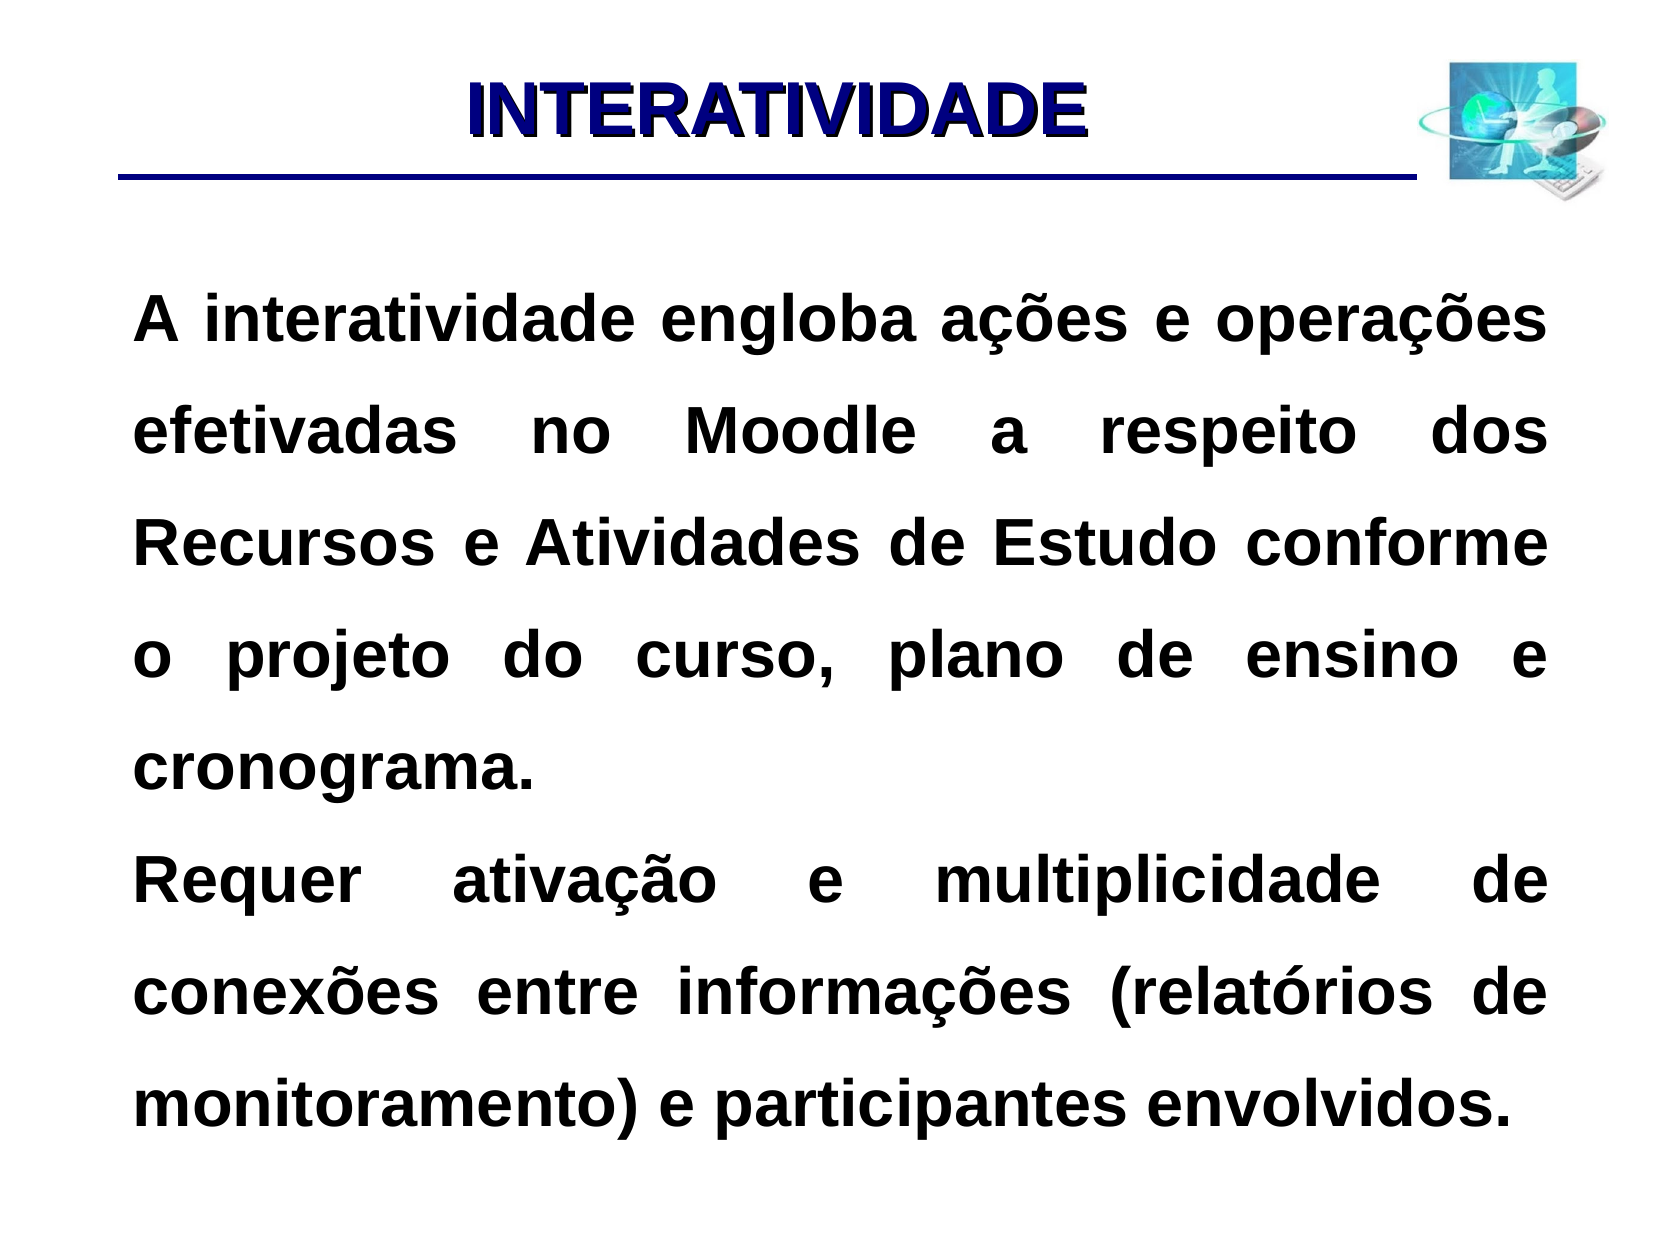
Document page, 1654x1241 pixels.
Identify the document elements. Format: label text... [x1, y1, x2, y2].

picture [1417, 59, 1609, 211]
text_box INTERATIVIDADE [450, 59, 1123, 178]
text_box A interatividade engloba ações e operações efetivadas no Moodle a respeito dos Recursos e Atividades de Estudo conforme o projeto do curso, plano de ensino e cronograma. Requer ativação e multiplicidade de conexões entre informações (relatórios de monitoramento) e participantes envolvidos. [118, 236, 1565, 1153]
